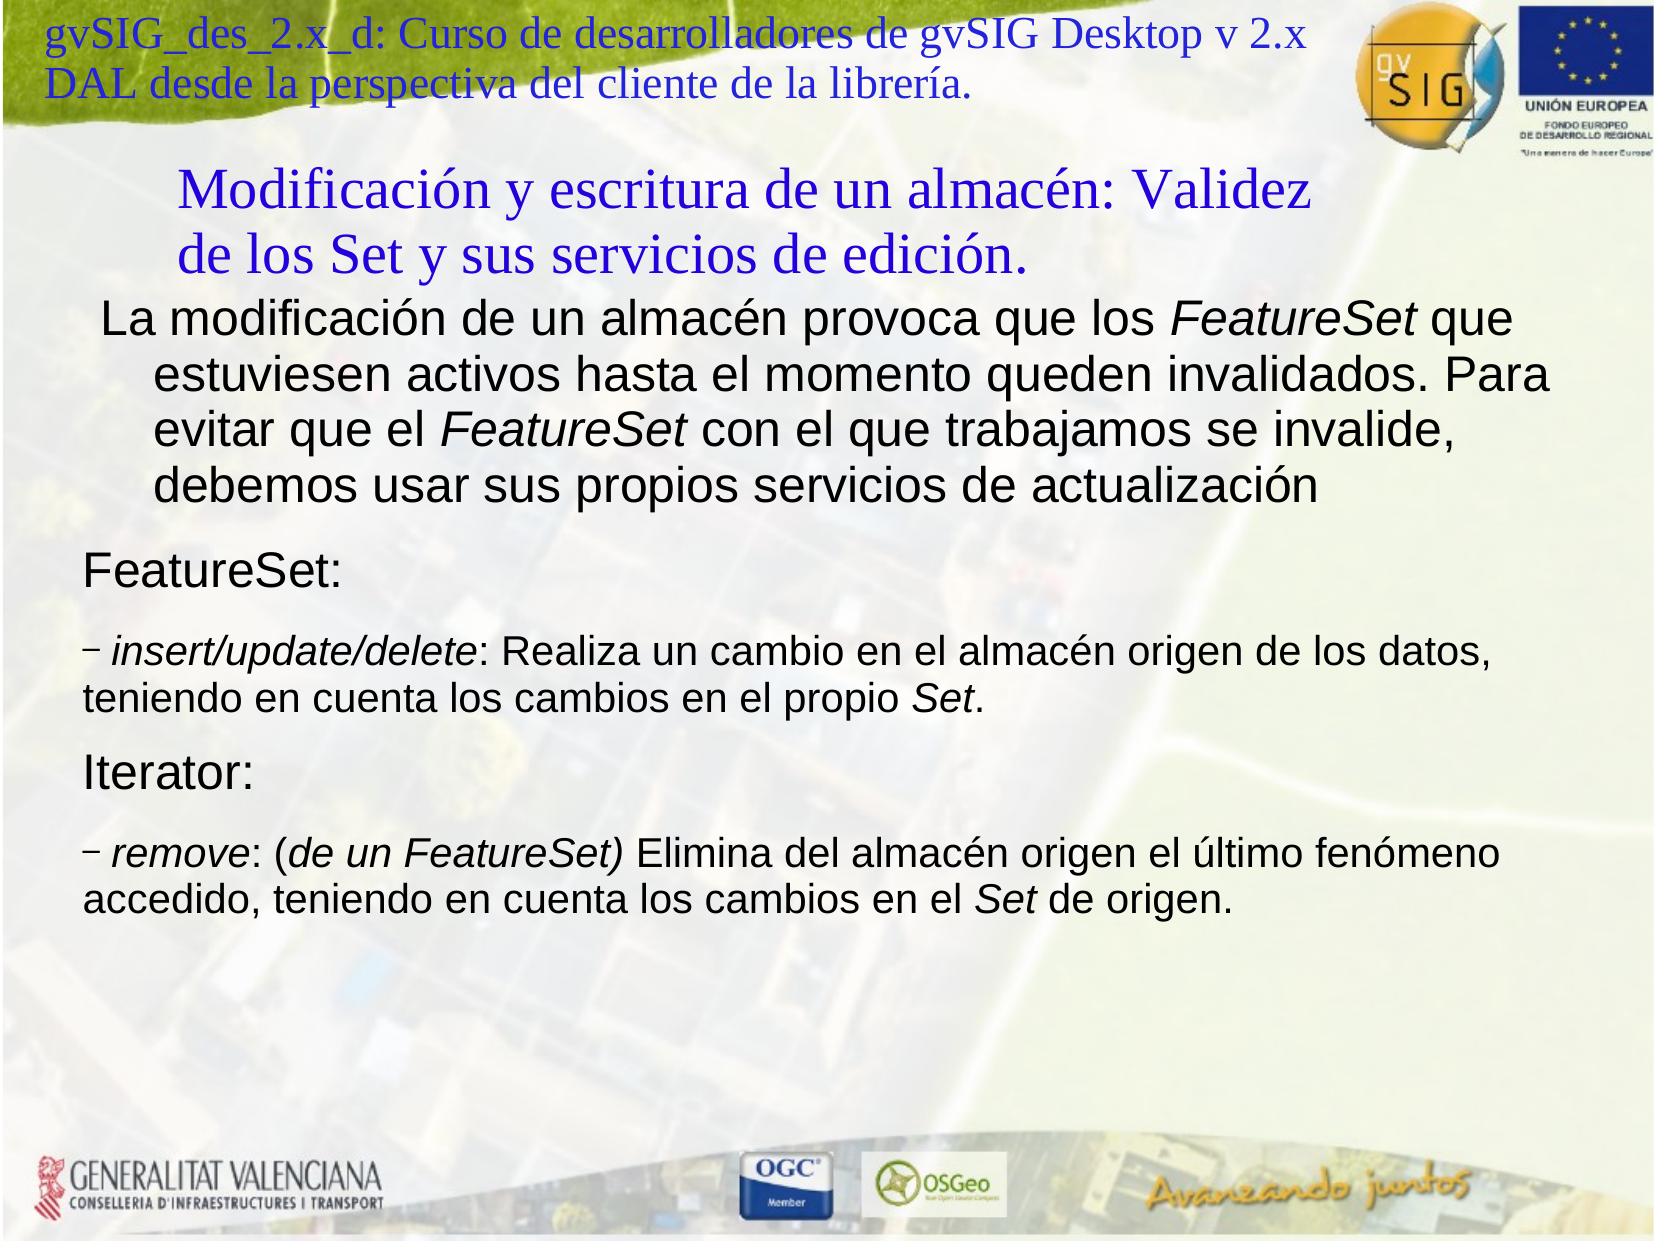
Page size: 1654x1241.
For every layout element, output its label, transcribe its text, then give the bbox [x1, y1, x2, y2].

title Modificación y escritura de un almacén: Validez de los Set y sus servicios de edición. [177, 88, 1329, 290]
list La modificación de un almacén provoca que los FeatureSet que estuviesen activos hasta el momento queden invalidados. Para evitar que el FeatureSet con el que trabajamos se invalide, debemos usar sus propios servicios de actualización FeatureSet: insert/update/delete: Realiza un cambio en el almacén origen de los datos, teniendo en cuenta los cambios en el propio Set. Iterator: remove: (de un FeatureSet) Elimina del almacén origen el último fenómeno accedido, teniendo en cuenta los cambios en el Set de origen. [82, 290, 1571, 995]
picture [2, 0, 1654, 1241]
